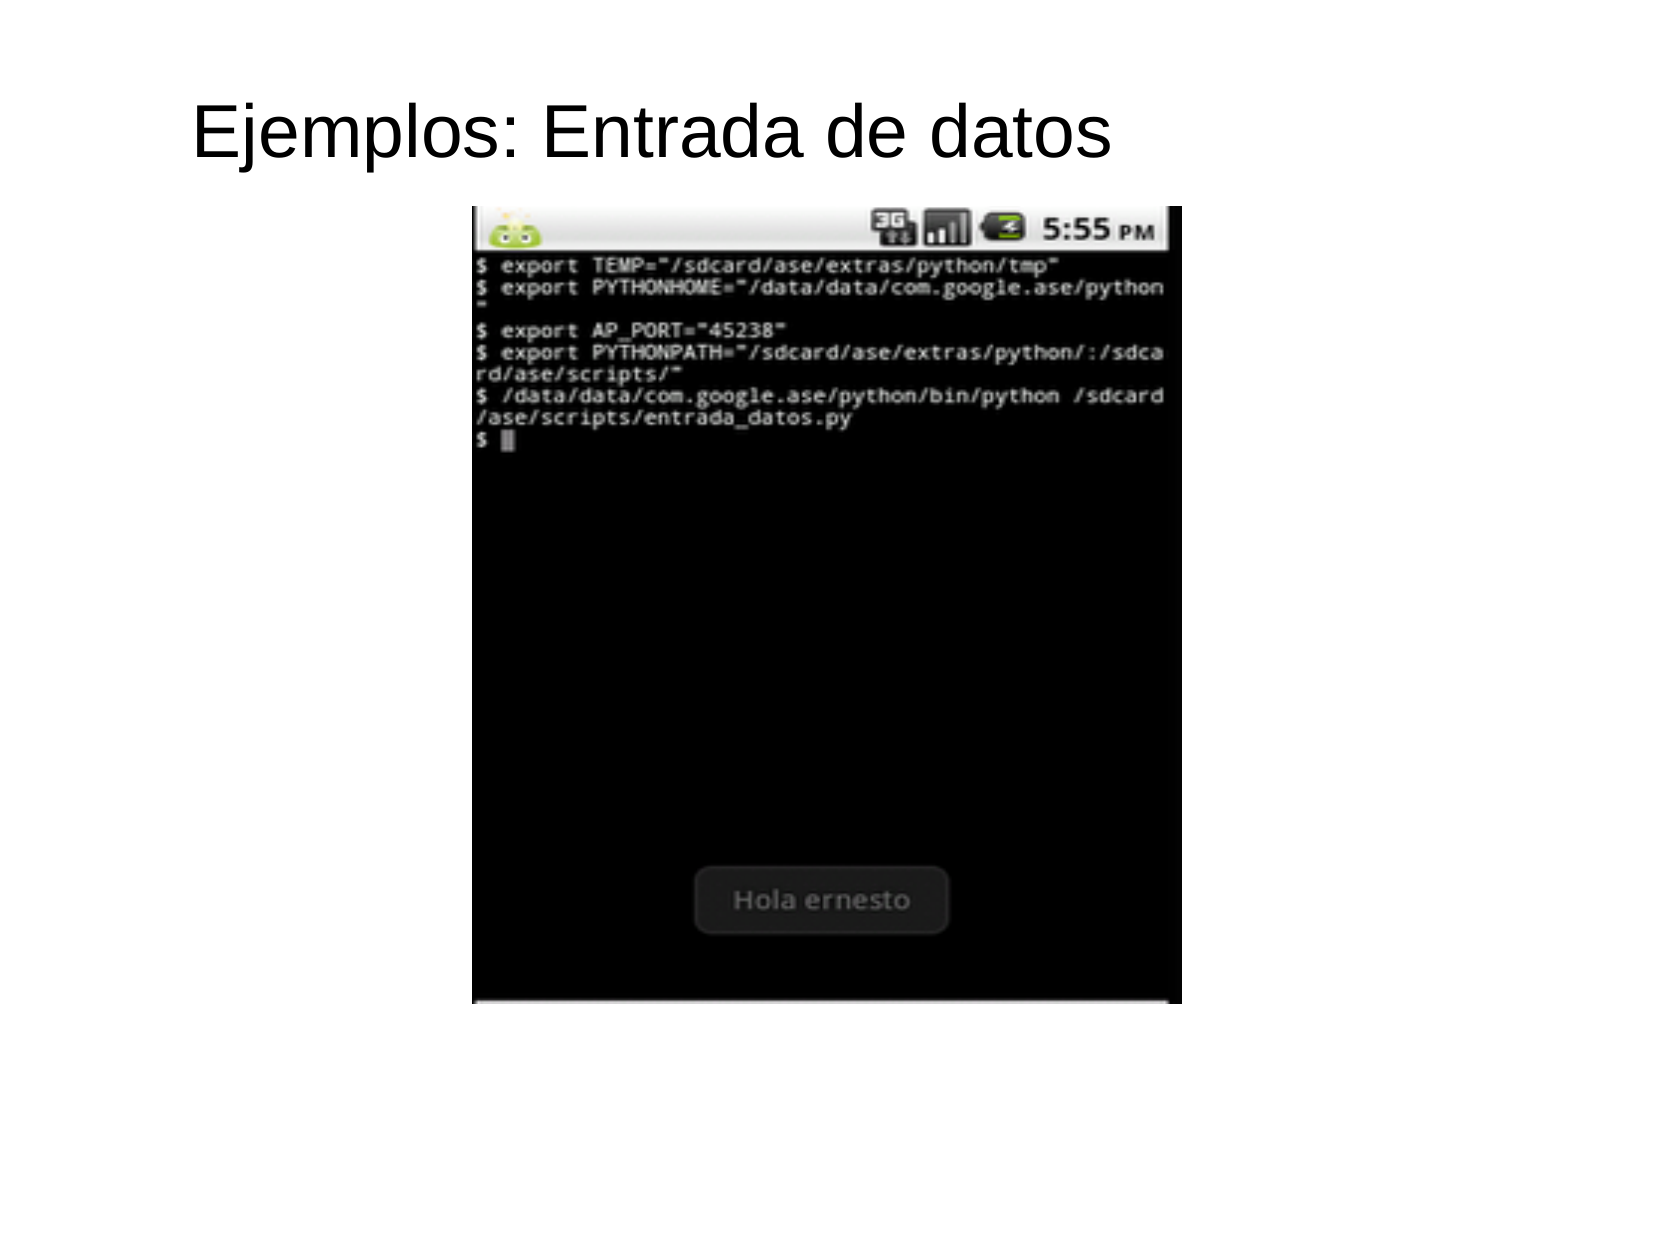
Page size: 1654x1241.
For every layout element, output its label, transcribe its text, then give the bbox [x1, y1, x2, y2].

text_box Ejemplos: Entrada de datos [177, 81, 1536, 181]
picture [472, 206, 1182, 1004]
